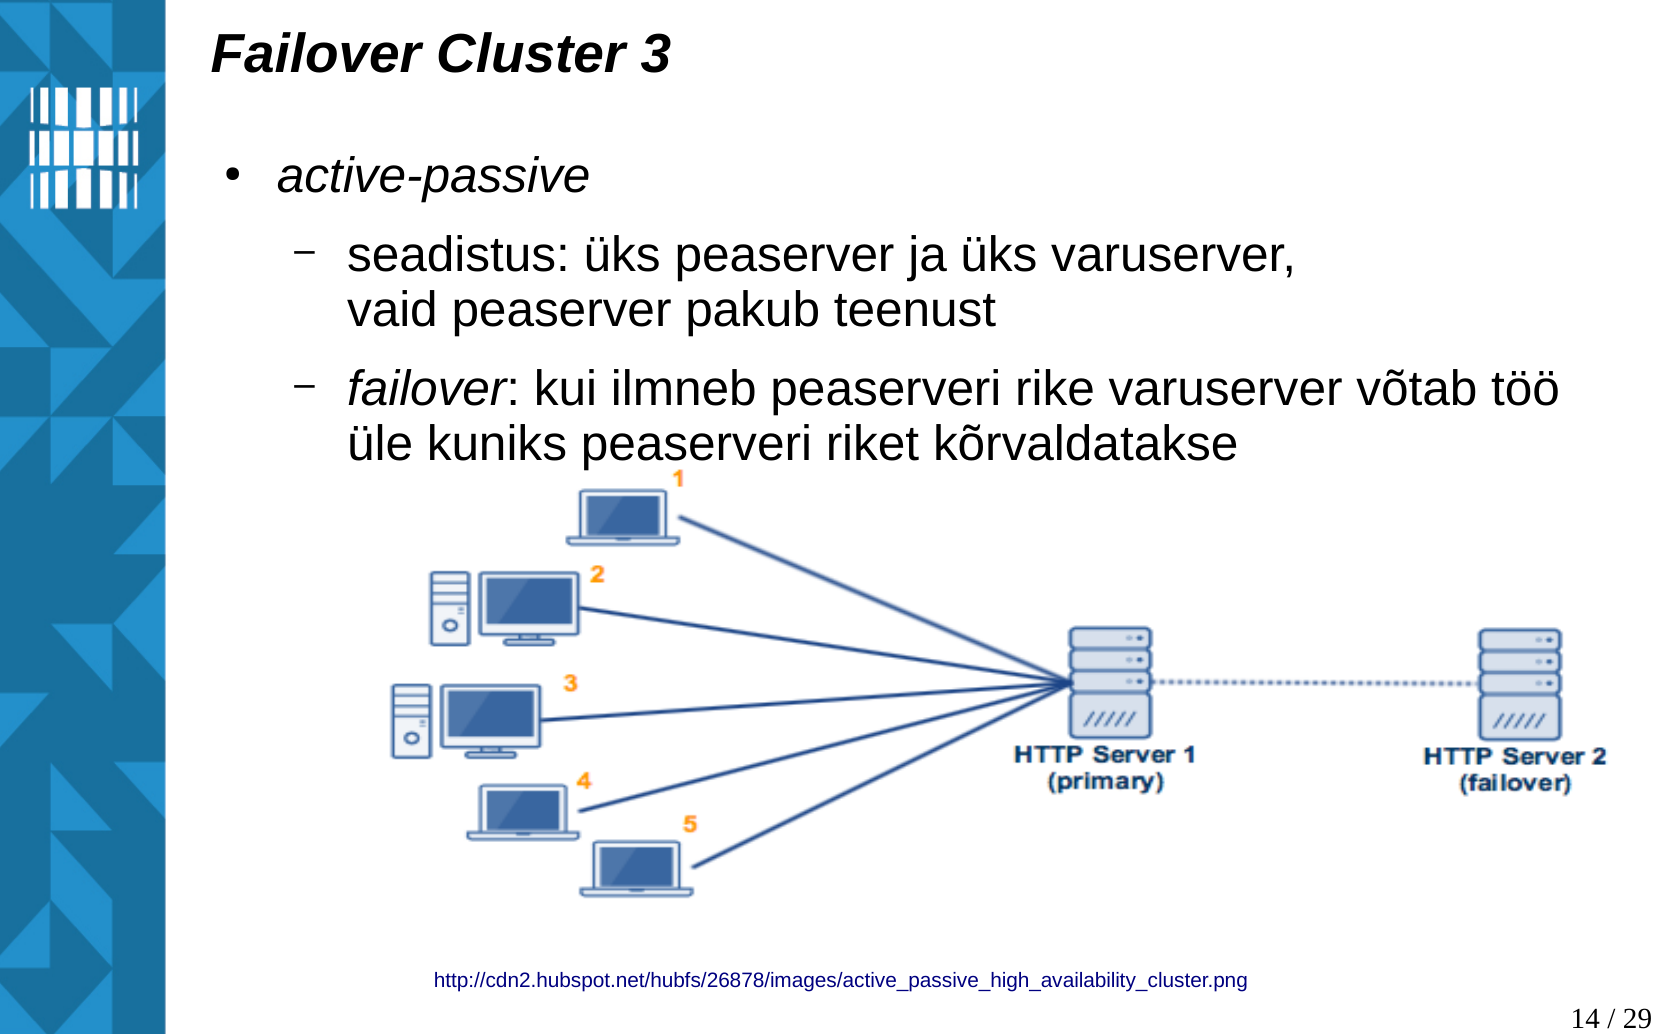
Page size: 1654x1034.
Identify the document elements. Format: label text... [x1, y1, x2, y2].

list active-passive seadistus: üks peaserver ja üks varuserver, vaid peaserver pakub teenust failover: kui ilmneb peaserveri rike varuserver võtab töö üle kuniks peaserveri riket kõrvaldatakse [206, 147, 1625, 473]
title Failover Cluster 3 [210, 11, 1512, 95]
text_box http://cdn2.hubspot.net/hubfs/26878/images/active_passive_high_availability_cluster.png [419, 961, 1365, 1000]
picture [368, 473, 1621, 903]
